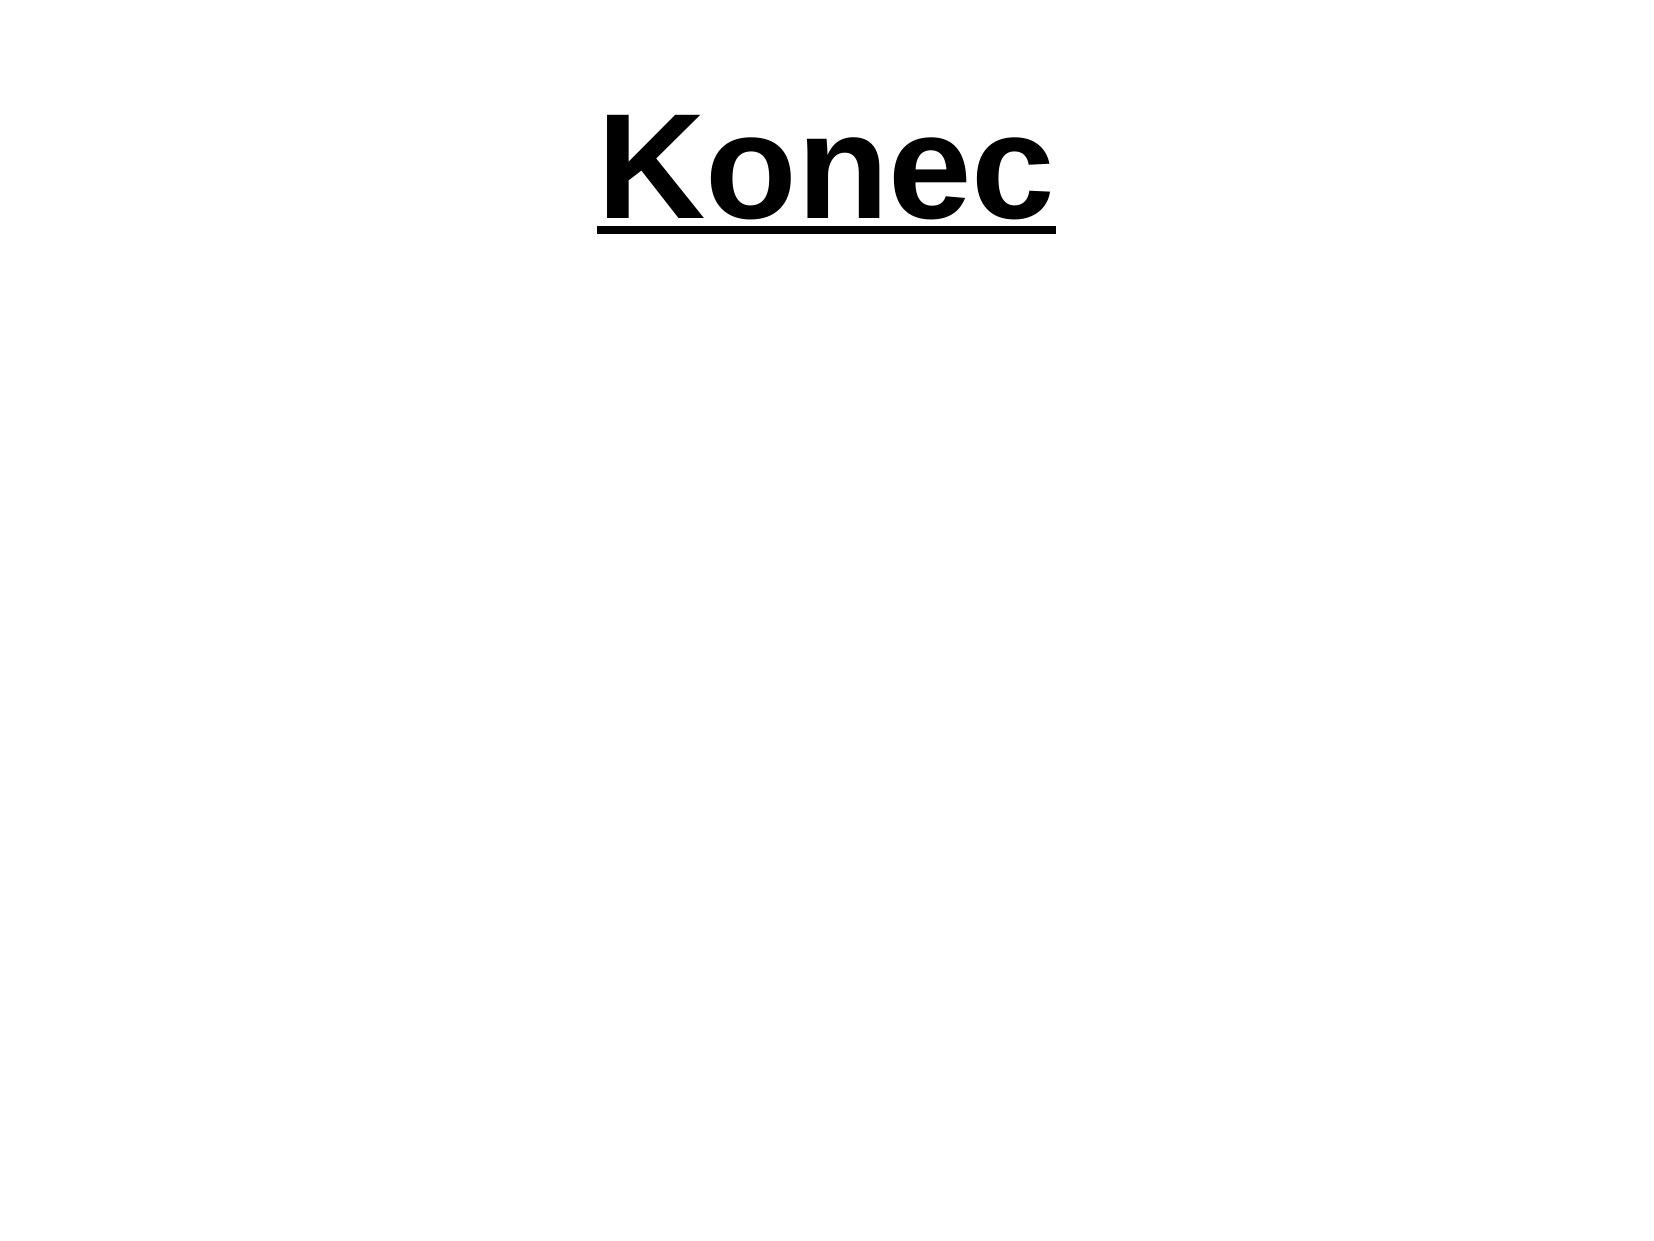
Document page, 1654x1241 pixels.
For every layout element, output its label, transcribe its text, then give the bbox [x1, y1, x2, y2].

title Konec [82, 49, 1571, 257]
